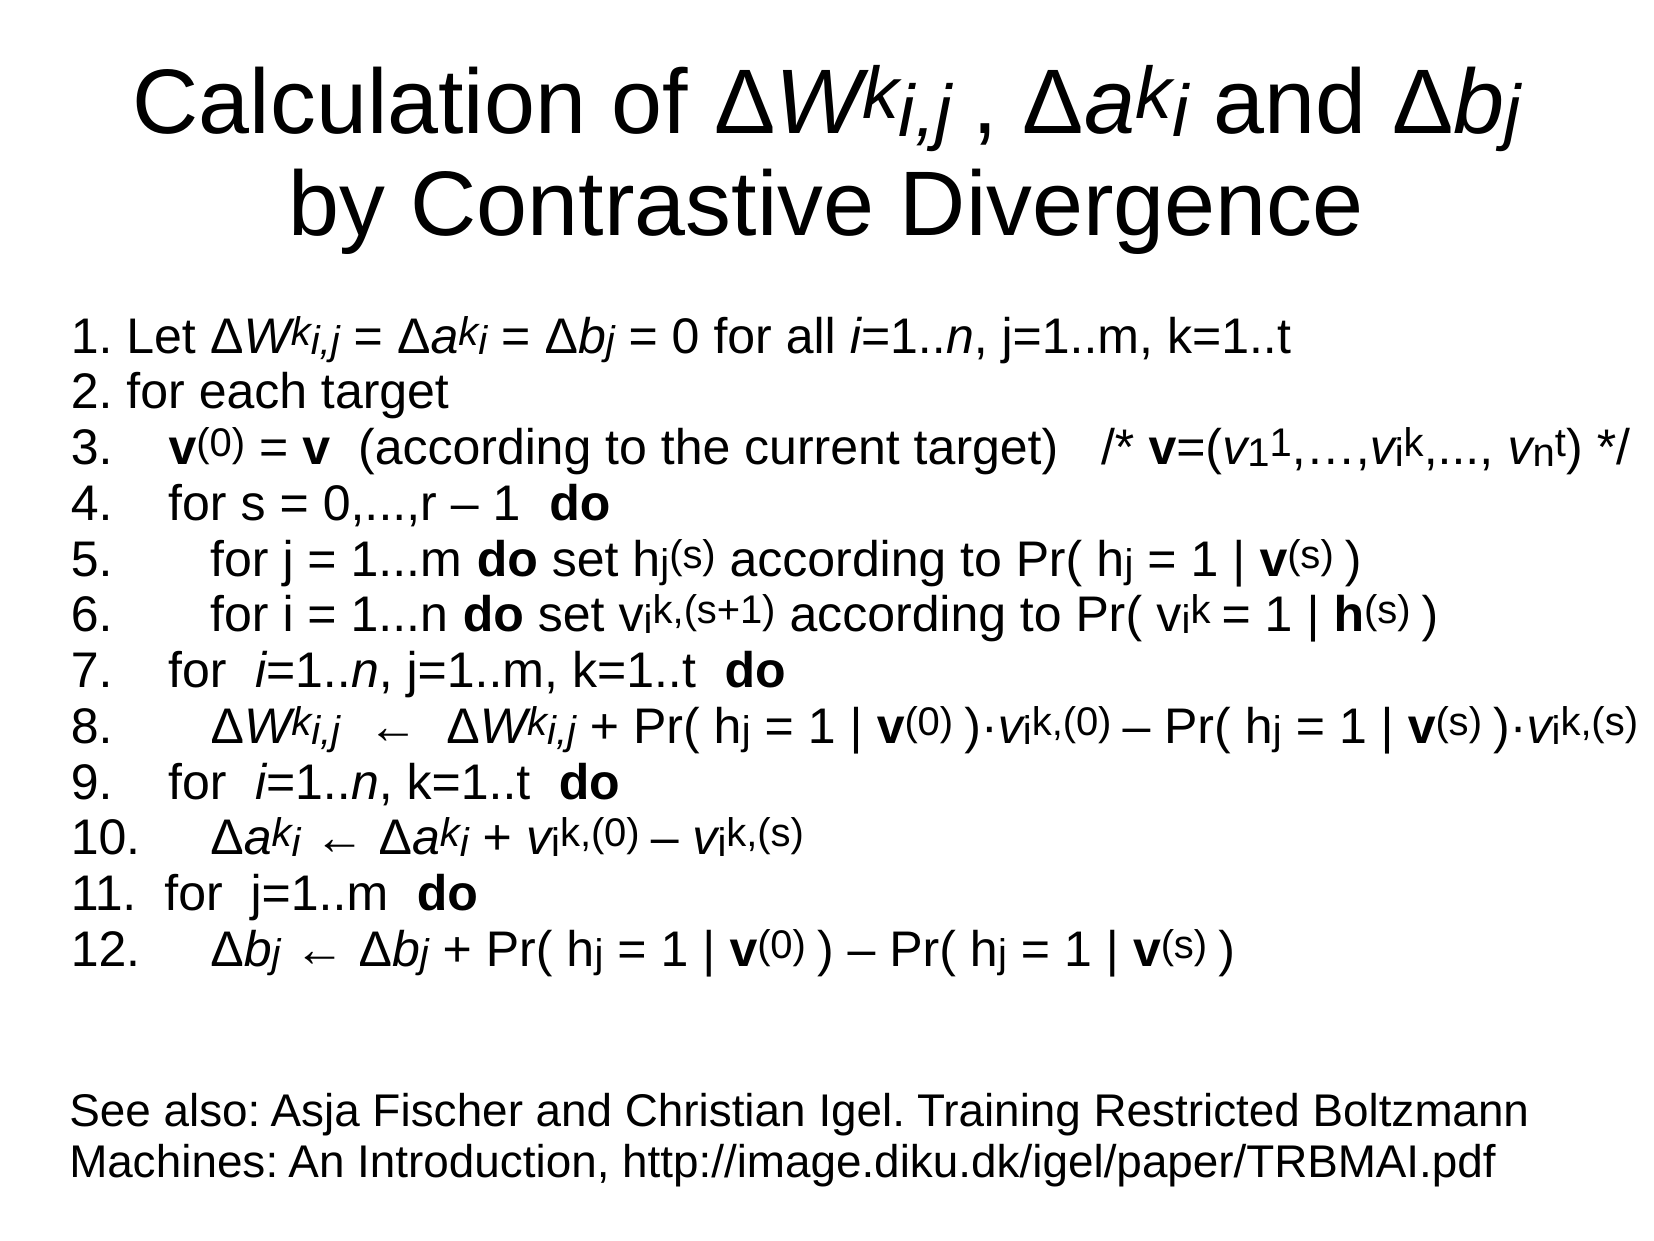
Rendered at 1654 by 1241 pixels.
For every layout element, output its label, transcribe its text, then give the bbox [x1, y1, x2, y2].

text_box See also: Asja Fischer and Christian Igel. Training Restricted Boltzmann Machines: An Introduction, http://image.diku.dk/igel/paper/TRBMAI.pdf [54, 1077, 1554, 1195]
list 1. Let ΔWki,j = Δaki = Δbj = 0 for all i=1..n, j=1..m, k=1..t 2. for each target 3. v(0) = v (according to the current target) /* v=(v11,…,vik,..., vnt) */ 4. for s = 0,...,r – 1 do 5. for j = 1...m do set hj(s) according to Pr( hj = 1 | v(s) ) 6. for i = 1...n do set vik,(s+1) according to Pr( vik = 1 | h(s) ) 7. for i=1..n, j=1..m, k=1..t do 8. ΔWki,j ← ΔWki,j + Pr( hj = 1 | v(0) )·vik,(0) – Pr( hj = 1 | v(s) )·vik,(s) 9. for i=1..n, k=1..t do 10. Δaki ← Δaki + vik,(0) – vik,(s) 11. for j=1..m do 12. Δbj ← Δbj + Pr( hj = 1 | v(0) ) – Pr( hj = 1 | v(s) ) [0, 307, 1642, 1063]
title Calculation of ΔWki,j , Δaki and Δbj by Contrastive Divergence [82, 42, 1571, 264]
